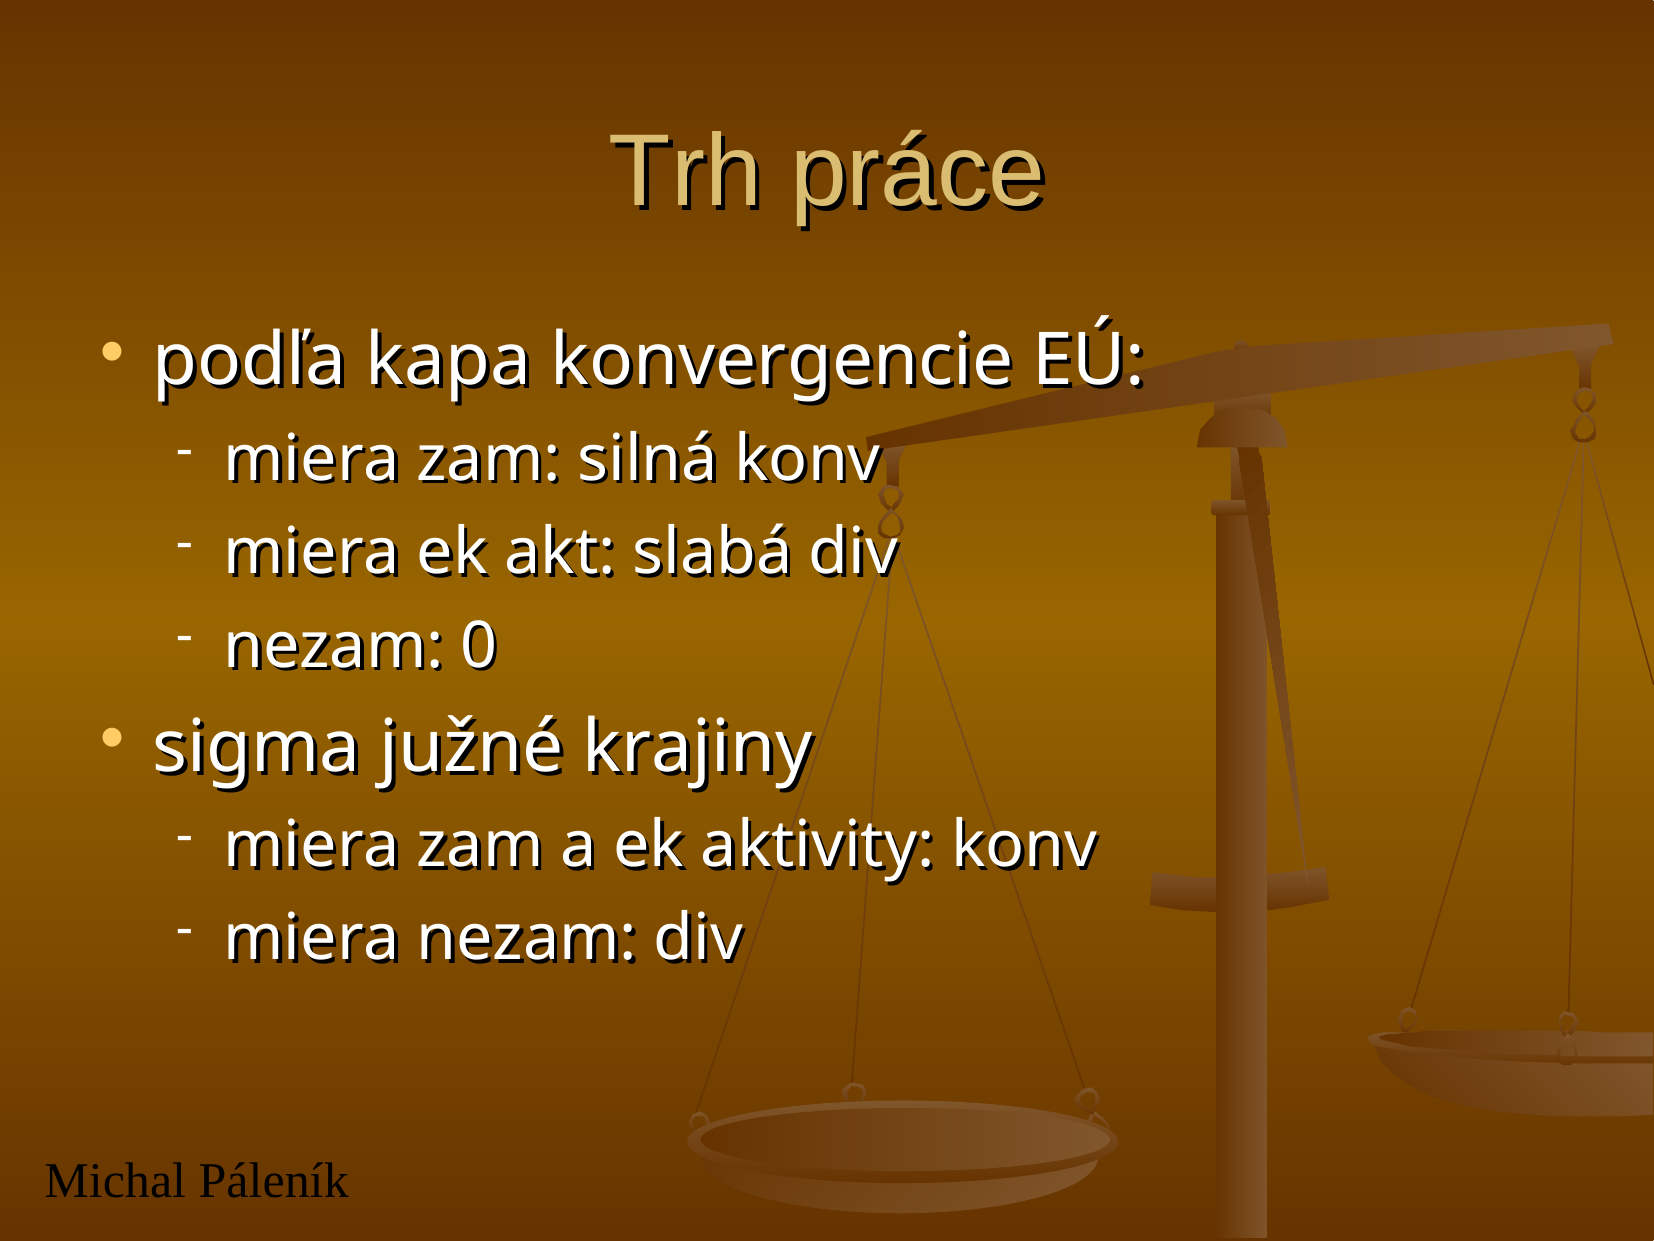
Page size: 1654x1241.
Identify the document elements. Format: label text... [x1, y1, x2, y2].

list podľa kapa konvergencie EÚ: miera zam: silná konv miera ek akt: slabá div nezam: 0 sigma južné krajiny miera zam a ek aktivity: konv miera nezam: div [82, 289, 1572, 1095]
title Trh práce [82, 57, 1572, 250]
